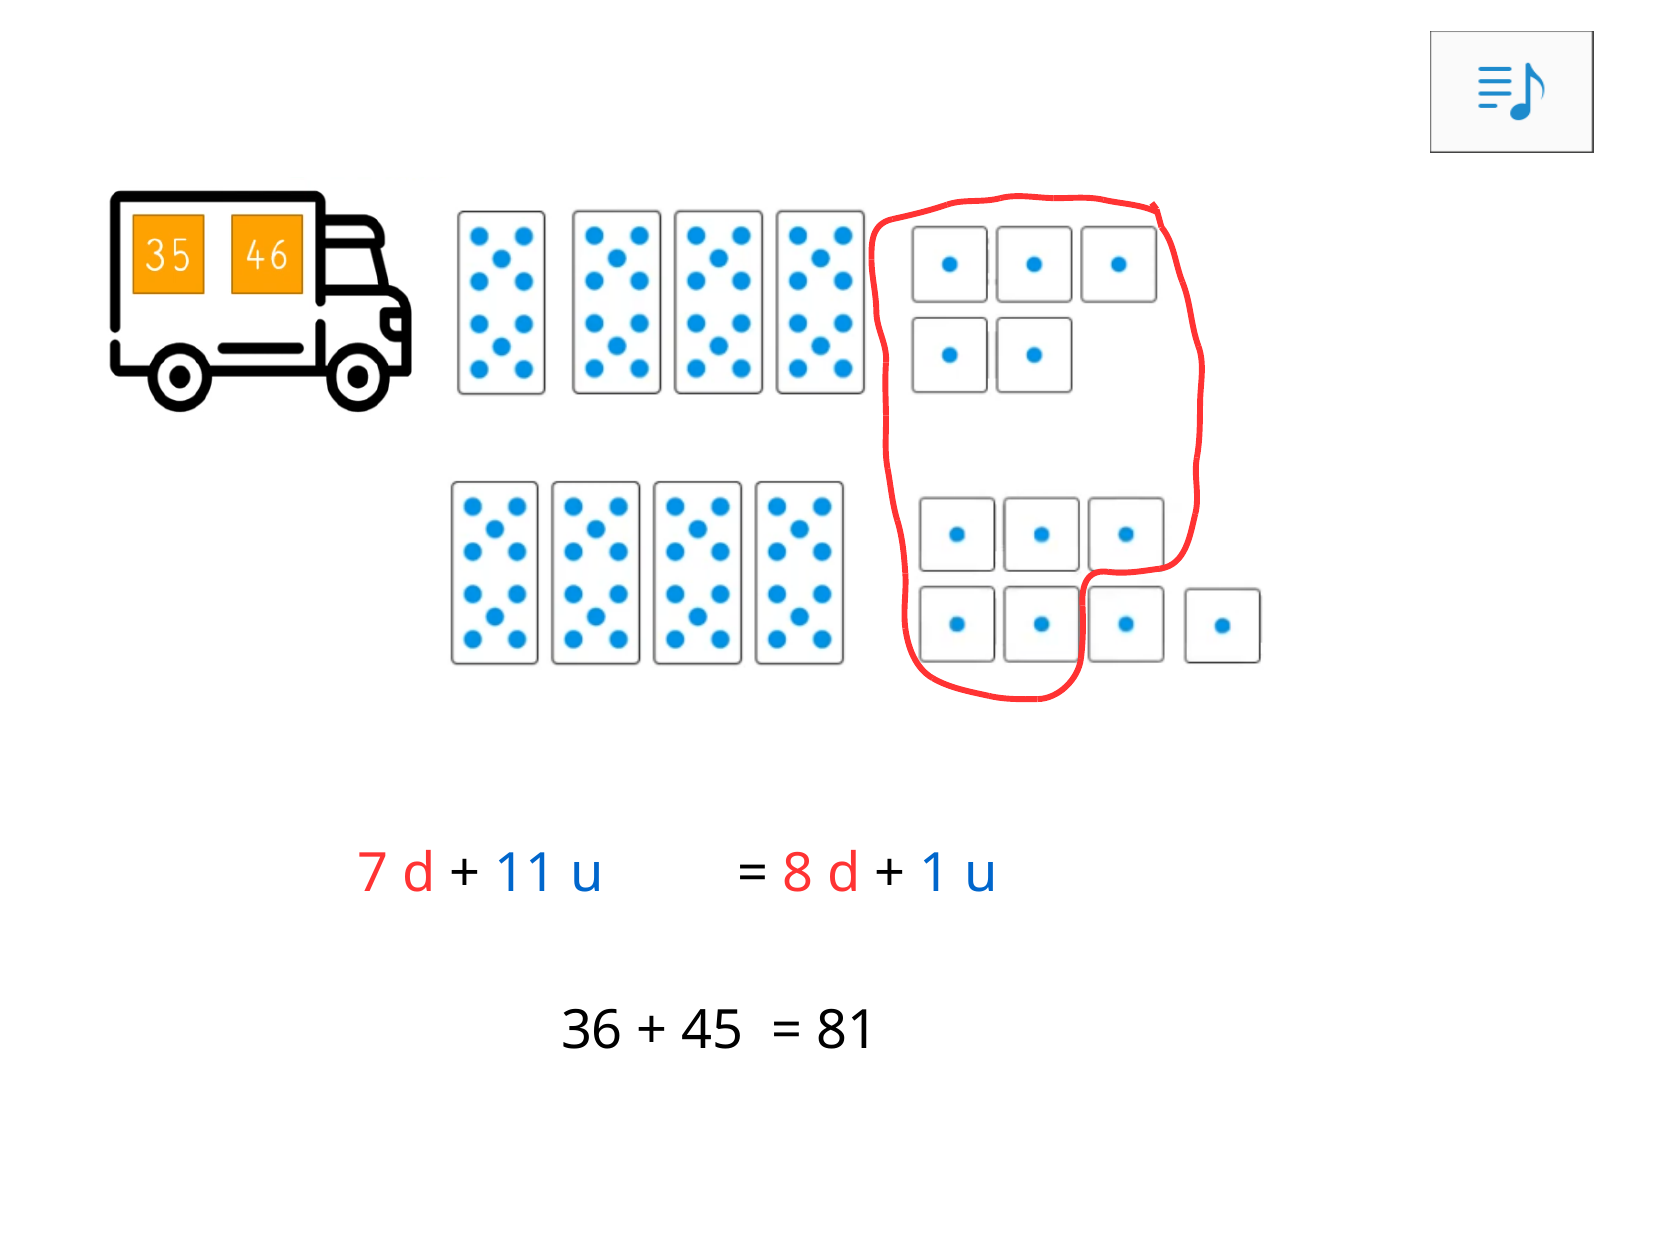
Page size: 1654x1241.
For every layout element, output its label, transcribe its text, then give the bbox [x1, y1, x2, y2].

picture [437, 472, 855, 671]
picture [906, 484, 1182, 674]
picture [1080, 561, 1264, 674]
picture [897, 212, 1170, 426]
text_box 36 + 45 = 81 [543, 980, 1111, 1070]
text_box [1429, 29, 1595, 154]
picture [1161, 212, 1170, 233]
picture [555, 200, 876, 415]
text_box = 8 d + 1 u [708, 825, 1217, 910]
picture [906, 649, 921, 674]
picture [94, 177, 552, 426]
text_box 7 d + 11 u [342, 825, 708, 910]
